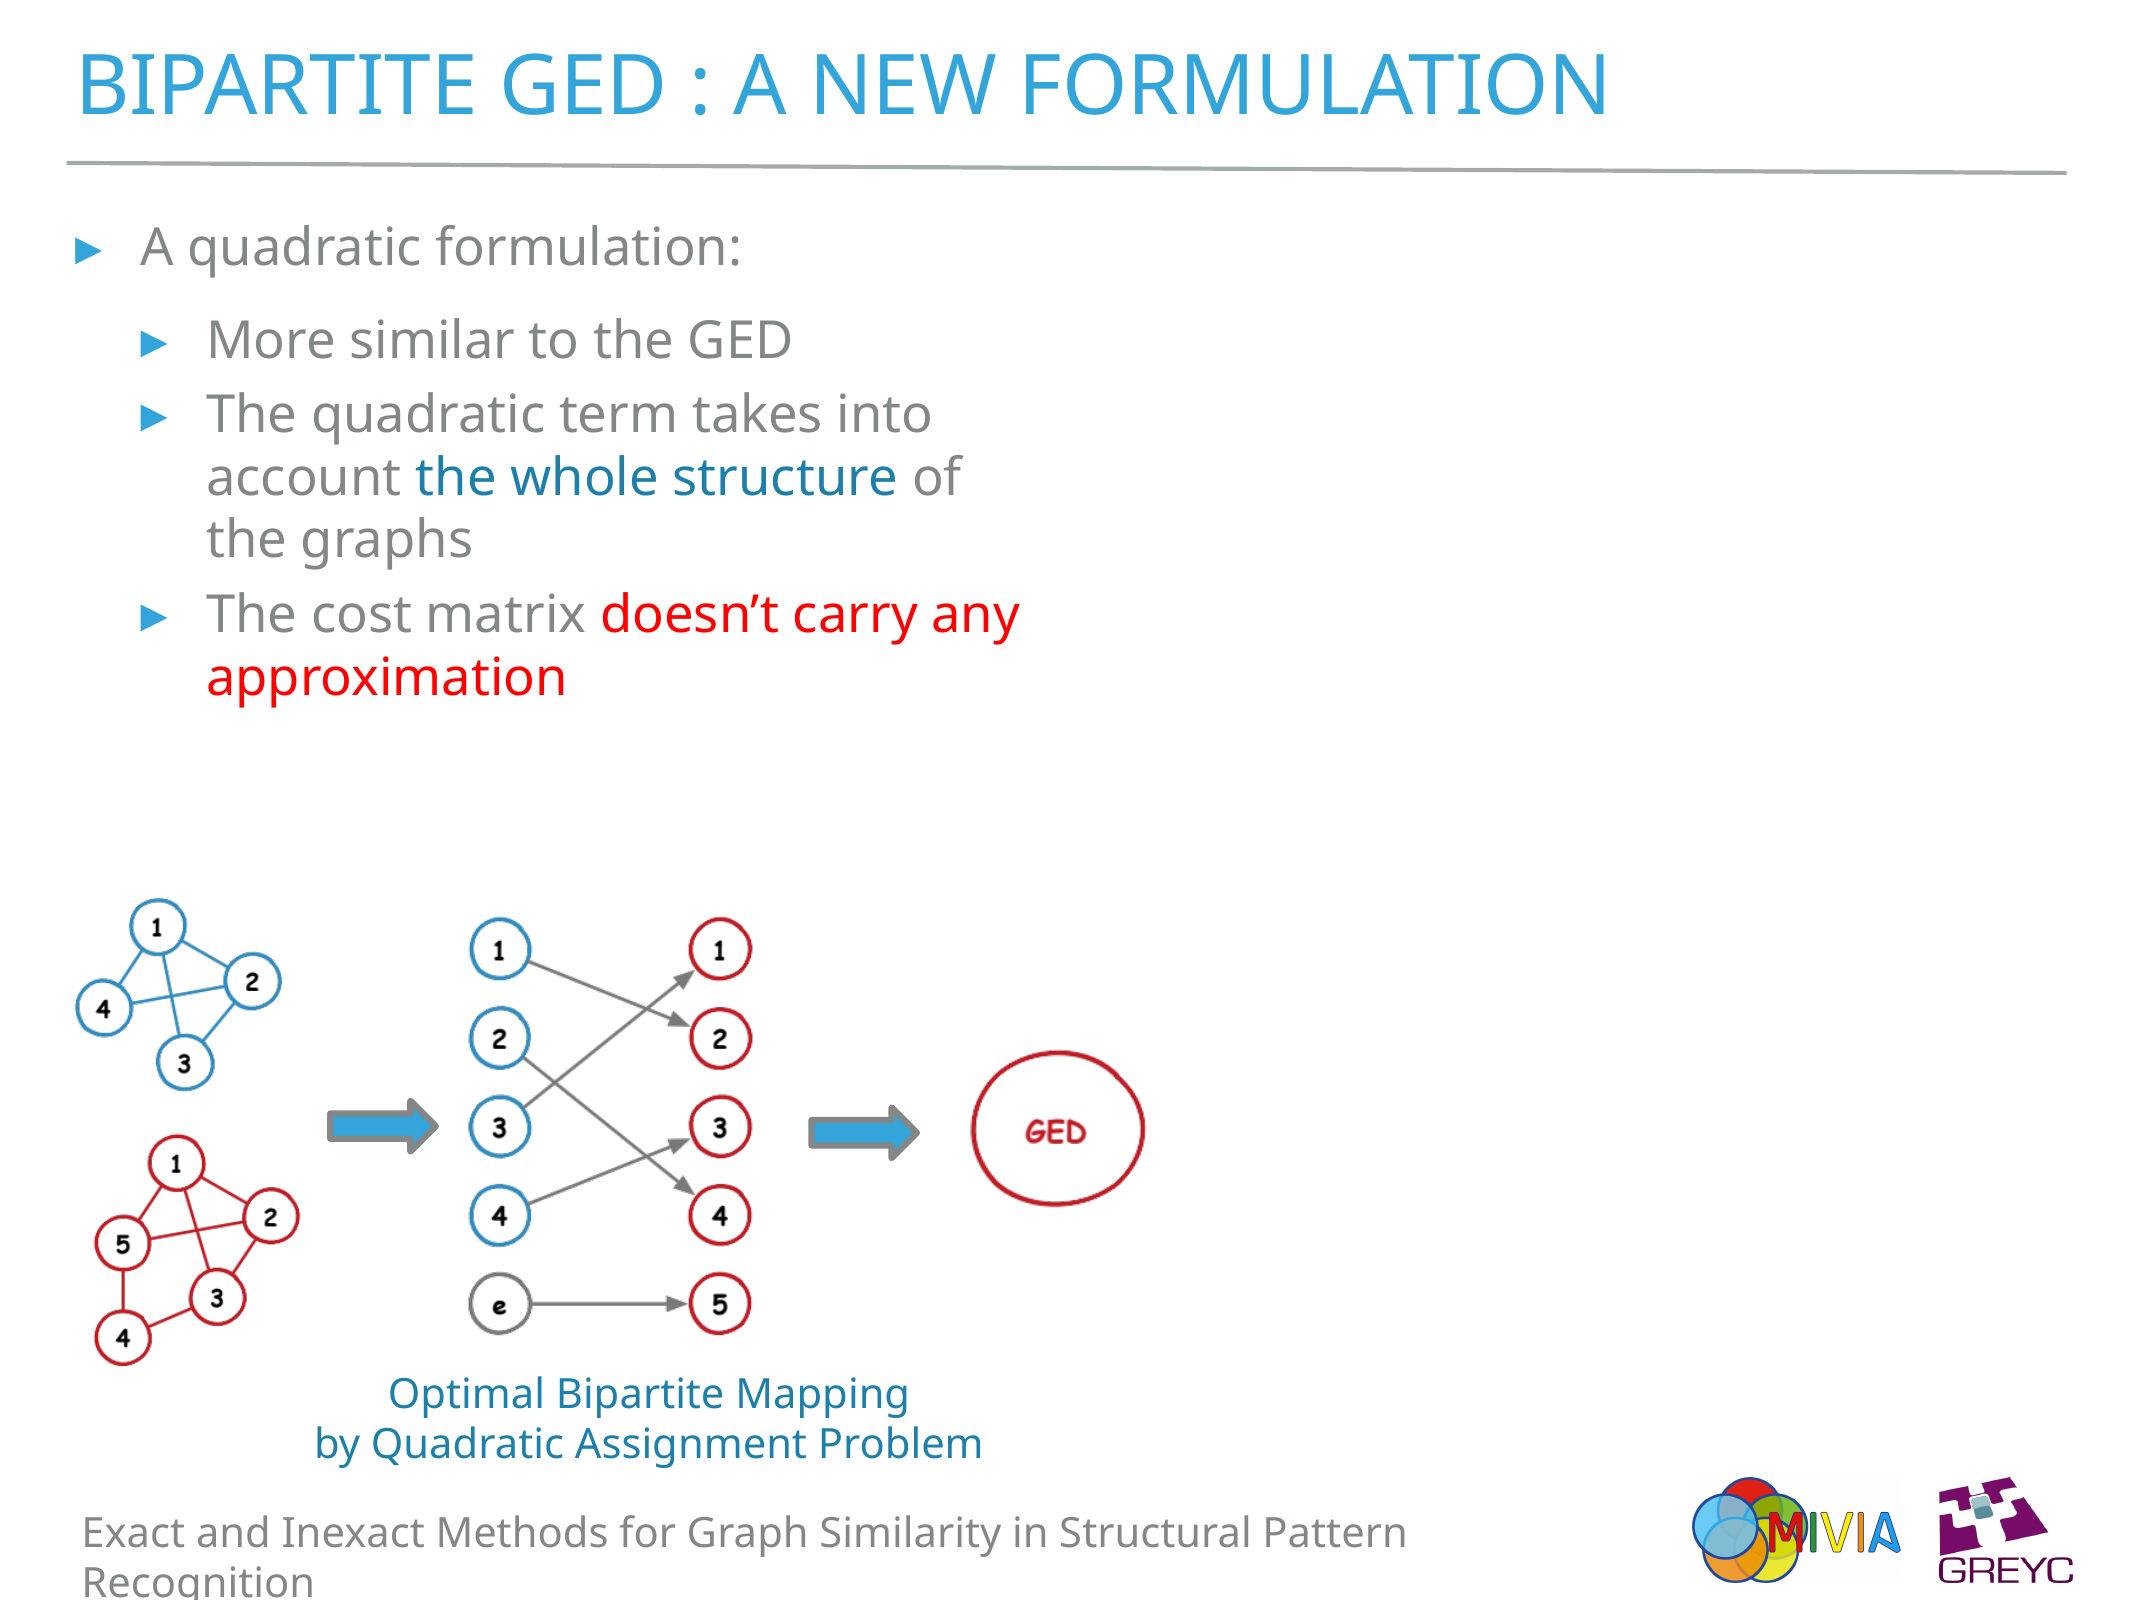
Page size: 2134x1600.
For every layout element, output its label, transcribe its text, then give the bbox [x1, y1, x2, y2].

text_box Optimal Bipartite Mapping by Quadratic Assignment Problem [305, 1358, 993, 1476]
picture [958, 1041, 1152, 1219]
list A quadratic formulation: More similar to the GED The quadratic term takes into account the whole structure of the graphs The cost matrix doesn’t carry any approximation [66, 204, 1057, 718]
picture [86, 1126, 307, 1373]
text_box [330, 1100, 436, 1152]
title BIPARTITE GED : A NEW FORMULATION [66, 41, 1662, 161]
text_box [811, 1107, 917, 1159]
picture [66, 889, 289, 1099]
picture [1939, 1477, 2073, 1583]
picture [1692, 1477, 1902, 1583]
picture [459, 909, 760, 1343]
